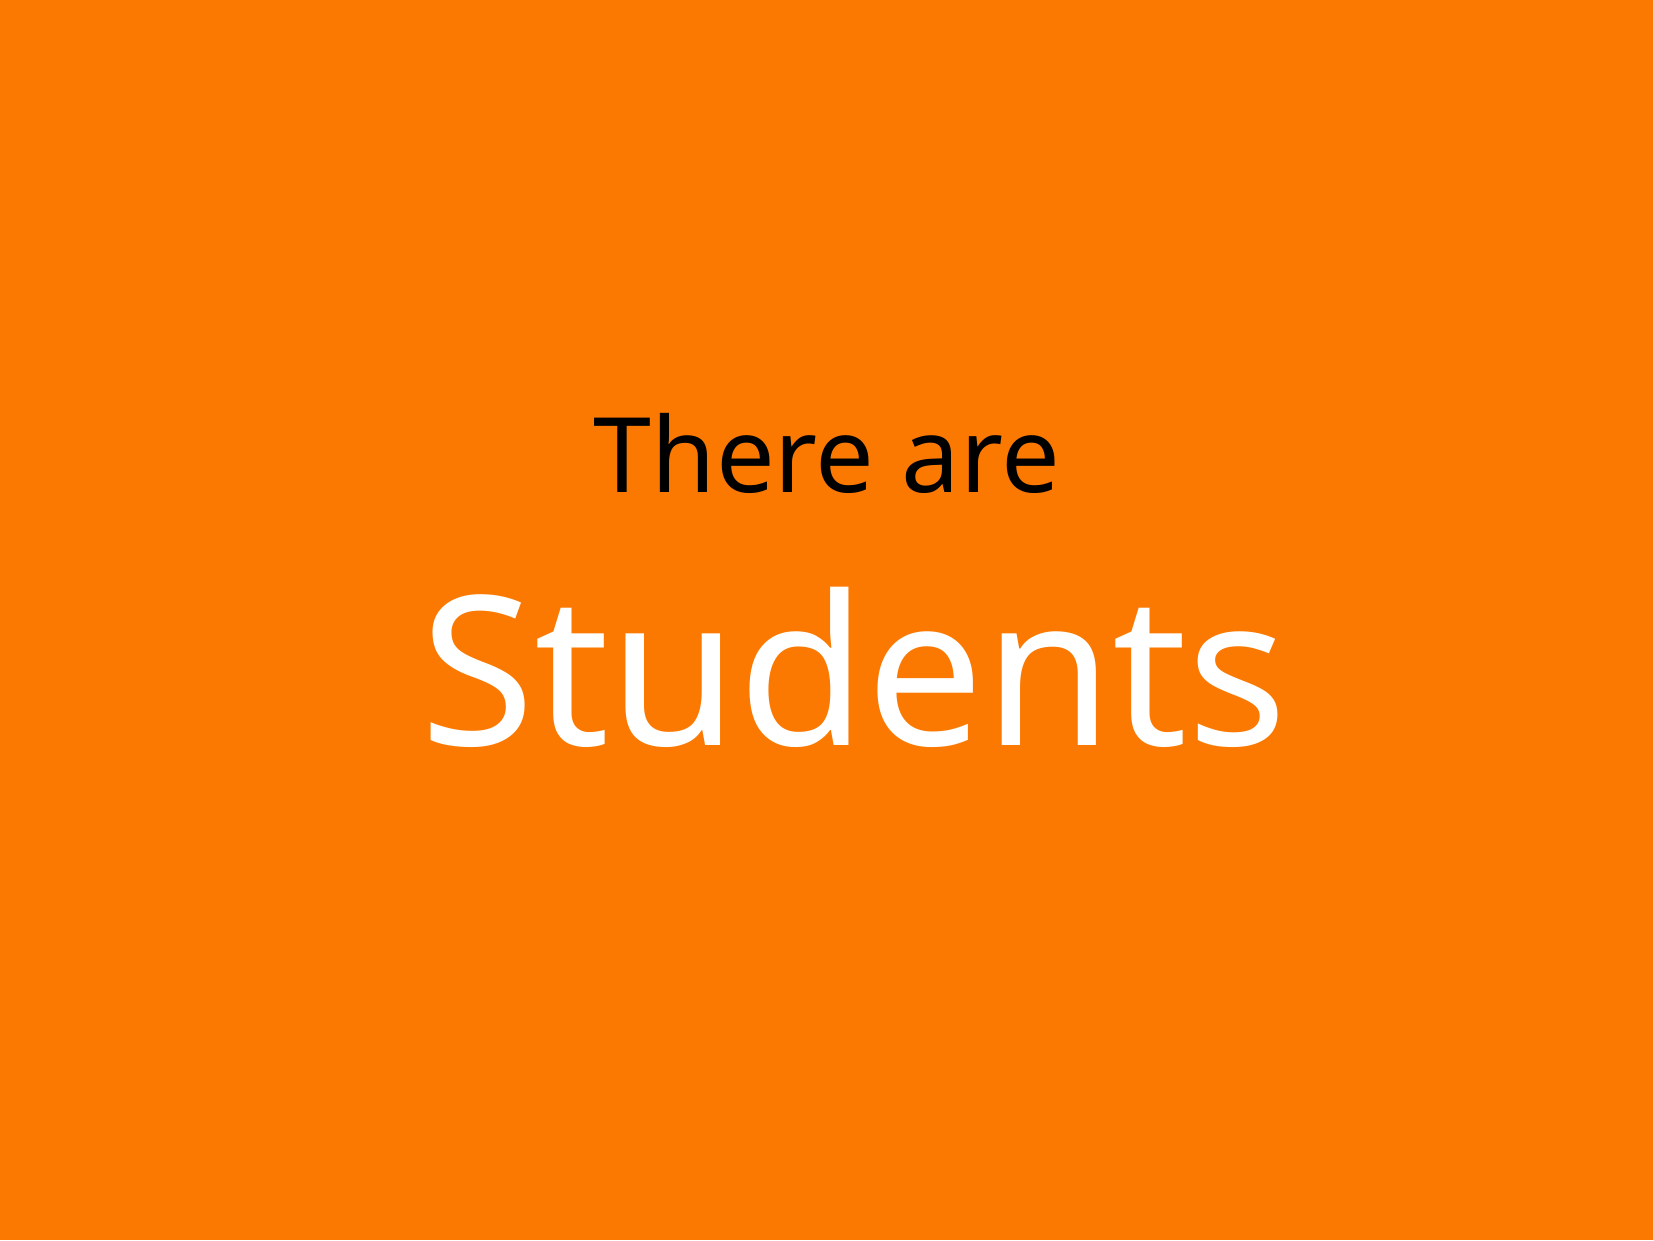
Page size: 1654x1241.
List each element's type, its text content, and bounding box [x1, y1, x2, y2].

text_box There are Students [0, 374, 1654, 814]
